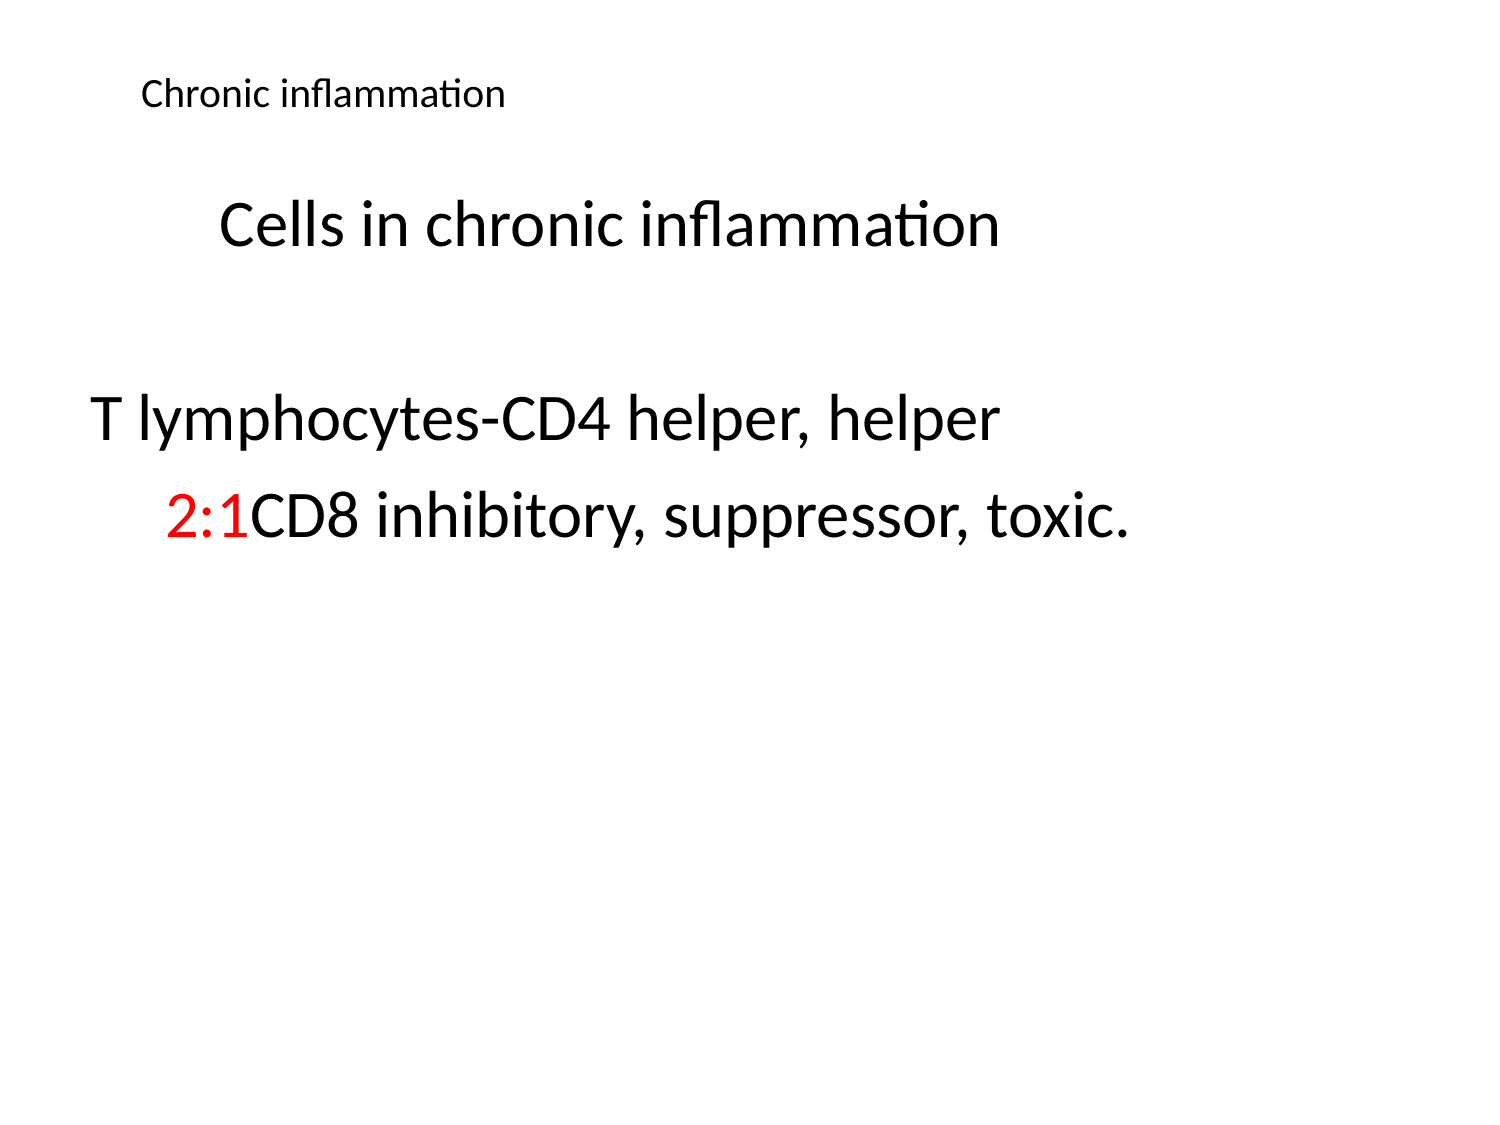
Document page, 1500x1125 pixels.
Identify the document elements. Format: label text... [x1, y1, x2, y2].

list Cells in chronic inflammation T lymphocytes-CD4 helper, helper 2:1CD8 inhibitory, suppressor, toxic. [75, 172, 1483, 1005]
title Chronic inflammation [75, 45, 573, 138]
